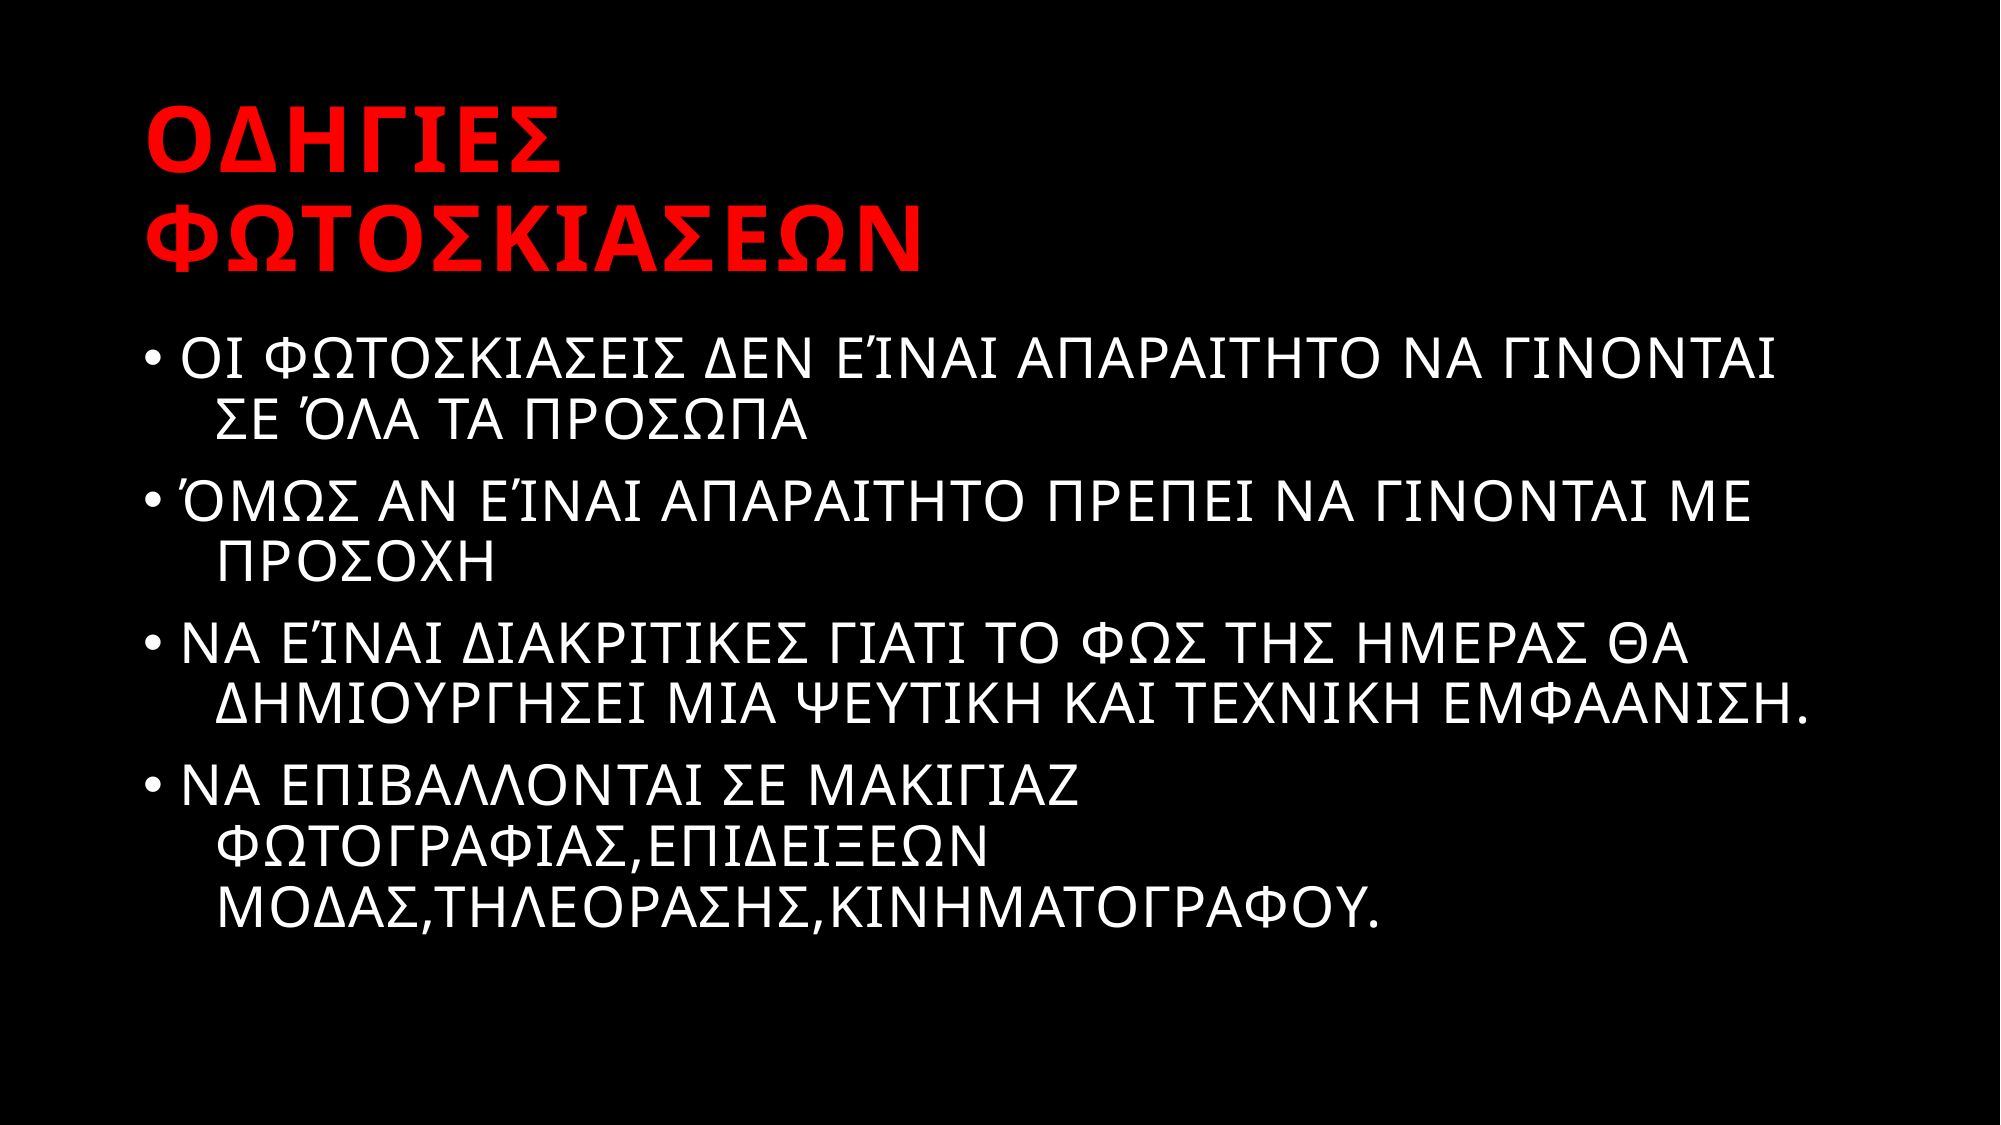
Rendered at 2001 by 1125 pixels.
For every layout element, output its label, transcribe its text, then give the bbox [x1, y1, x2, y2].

title ΟΔΗΓΙΕΣ ΦΩΤΟΣΚΙΑΣΕΩΝ [125, 75, 1166, 219]
list ΟΙ ΦΩΤΟΣΚΙΑΣΕΙΣ ΔΕΝ ΕΊΝΑΙ ΑΠΑΡΑΙΤΗΤΟ ΝΑ ΓΙΝΟΝΤΑΙ ΣΕ ΌΛΑ ΤΑ ΠΡΟΣΩΠΑ ΌΜΩΣ ΑΝ ΕΊΝΑΙ ΑΠΑΡΑΙΤΗΤΟ ΠΡΕΠΕΙ ΝΑ ΓΙΝΟΝΤΑΙ ΜΕ ΠΡΟΣΟΧΗ ΝΑ ΕΊΝΑΙ ΔΙΑΚΡΙΤΙΚΕΣ ΓΙΑΤΙ ΤΟ ΦΩΣ ΤΗΣ ΗΜΕΡΑΣ ΘΑ ΔΗΜΙΟΥΡΓΗΣΕΙ ΜΙΑ ΨΕΥΤΙΚΗ ΚΑΙ ΤΕΧΝΙΚΗ ΕΜΦΑΑΝΙΣΗ. ΝΑ ΕΠΙΒΑΛΛΟΝΤΑΙ ΣΕ ΜΑΚΙΓΙΑΖ ΦΩΤΟΓΡΑΦΙΑΣ,ΕΠΙΔΕΙΞΕΩΝ ΜΟΔΑΣ,ΤΗΛΕΟΡΑΣΗΣ,ΚΙΝΗΜΑΤΟΓΡΑΦΟΥ. [125, 312, 1876, 1000]
